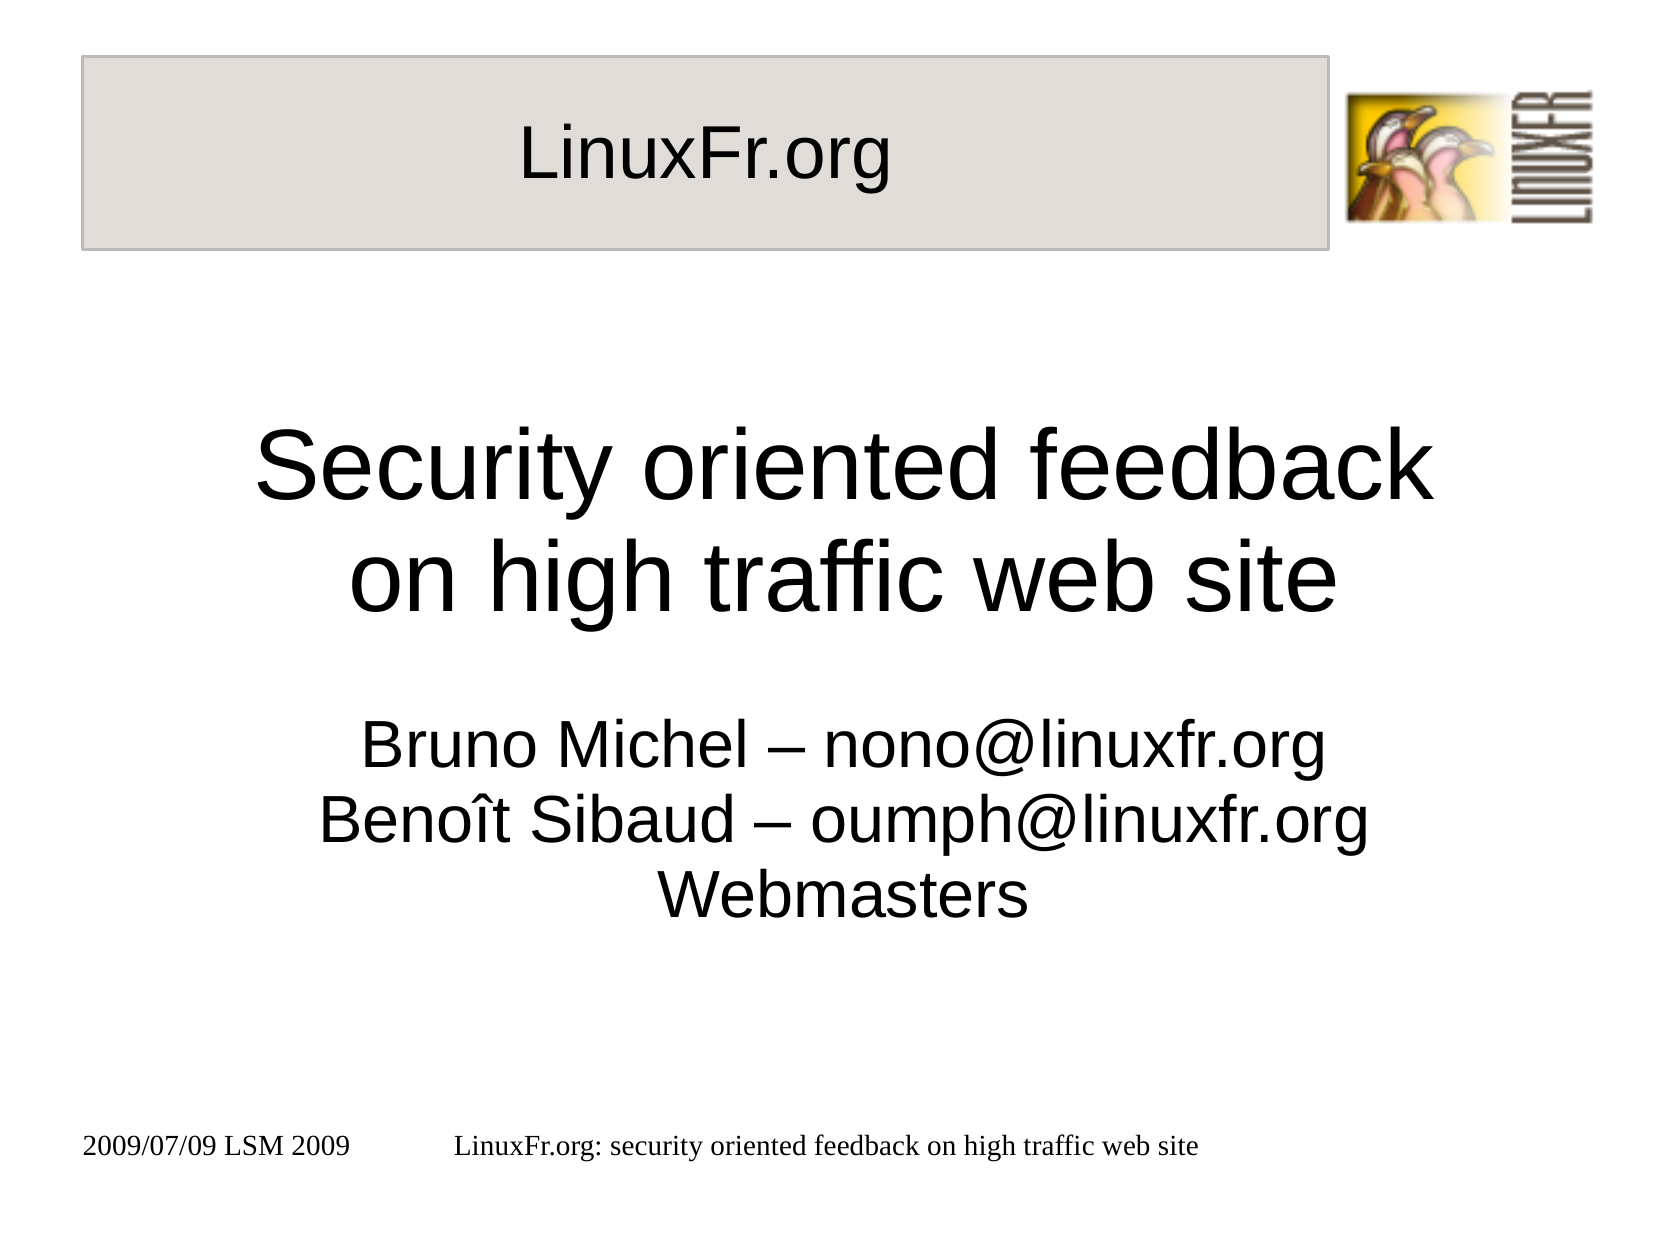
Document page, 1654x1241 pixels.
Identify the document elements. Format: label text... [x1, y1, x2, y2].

picture [1341, 88, 1601, 229]
title LinuxFr.org [82, 56, 1329, 250]
subtitle Security oriented feedback on high traffic web site Bruno Michel – nono@linuxfr.org Benoît Sibaud – oumph@linuxfr.org Webmasters [82, 297, 1571, 1102]
